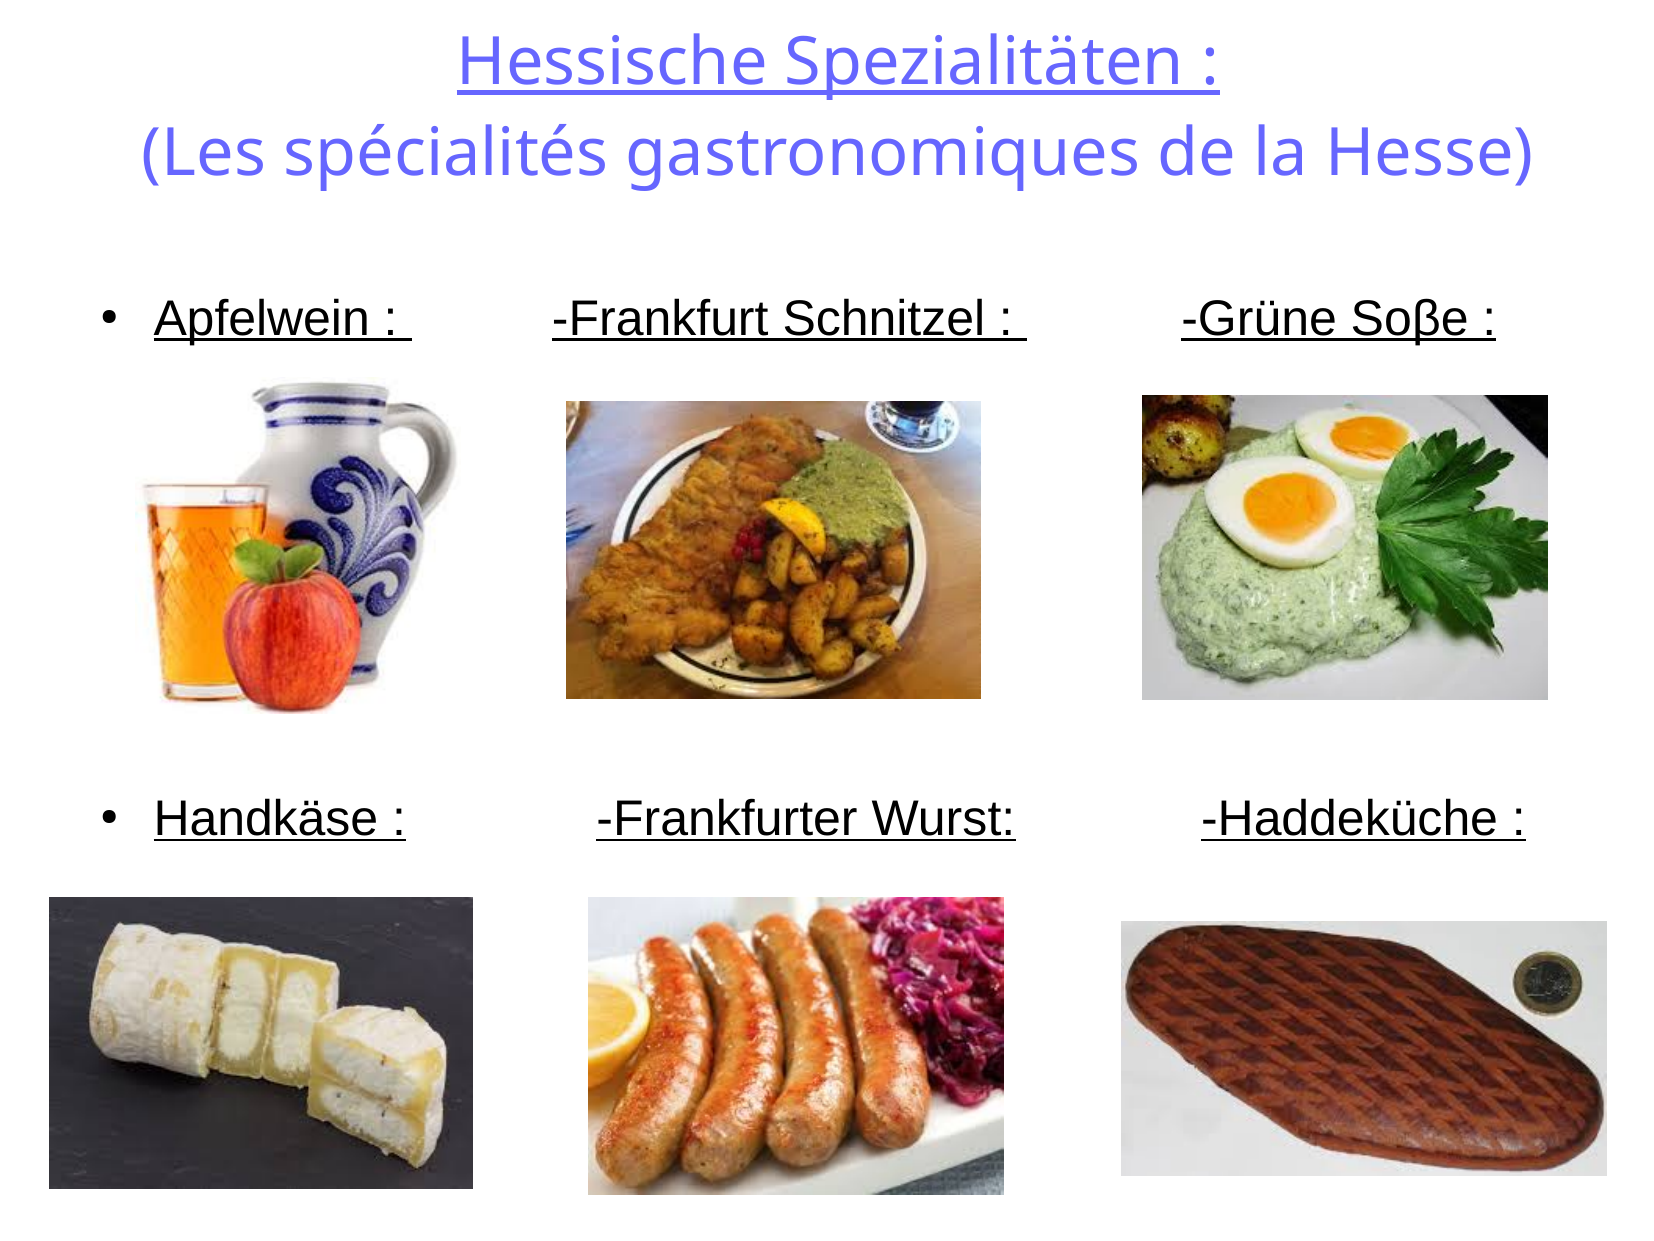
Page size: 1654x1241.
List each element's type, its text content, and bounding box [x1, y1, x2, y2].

picture [135, 377, 461, 714]
picture [49, 897, 473, 1189]
picture [588, 897, 1004, 1195]
picture [1142, 395, 1548, 700]
picture [566, 401, 981, 699]
picture [1121, 921, 1607, 1176]
list Apfelwein : -Frankfurt Schnitzel : -Grüne Soβe : Handkäse : -Frankfurter Wurst: -Haddeküche : [82, 290, 1571, 1010]
title Hessische Spezialitäten : (Les spécialités gastronomiques de la Hesse) [94, 7, 1583, 474]
